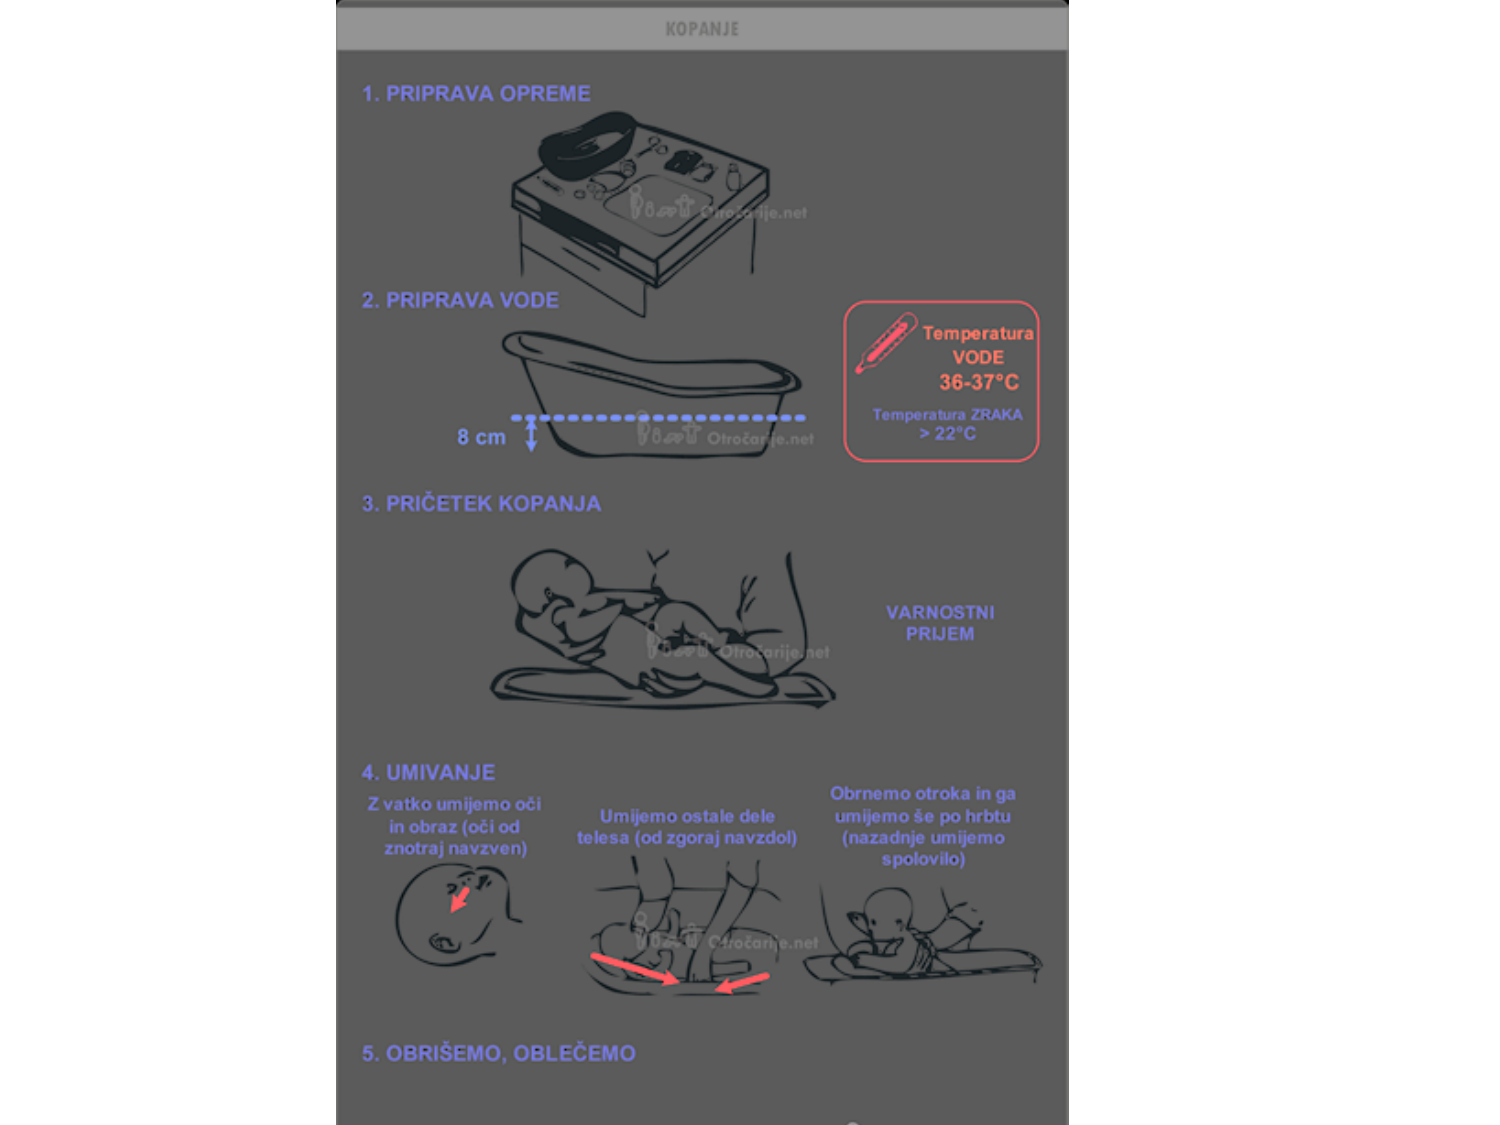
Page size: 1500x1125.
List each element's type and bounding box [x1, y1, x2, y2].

picture [336, 0, 1069, 1125]
